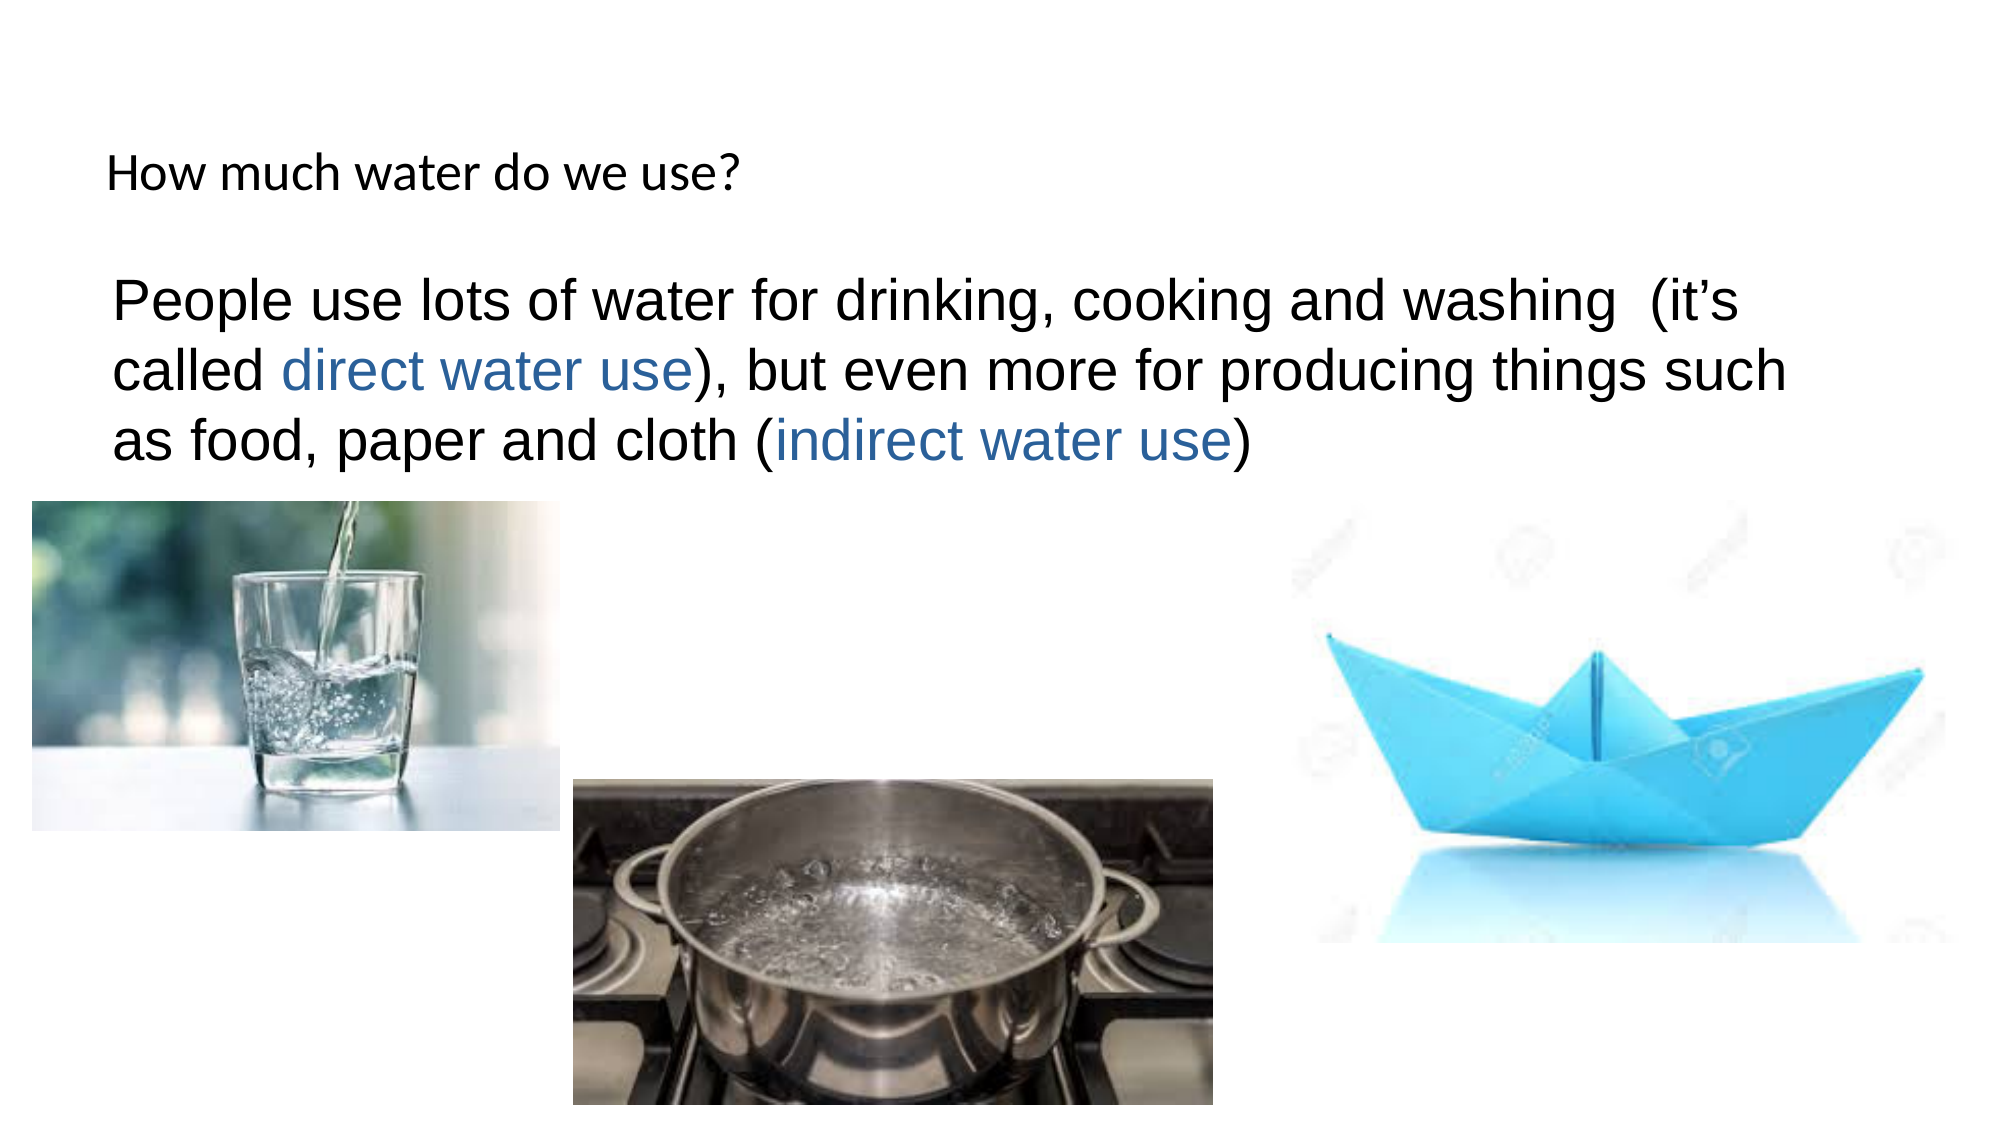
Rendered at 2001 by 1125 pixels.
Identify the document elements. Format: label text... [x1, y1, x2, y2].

picture [573, 779, 1213, 1106]
list People use lots of water for drinking, cooking and washing (it’s called direct water use), but even more for producing things such as food, paper and cloth (indirect water use) [97, 255, 1823, 1017]
picture [32, 501, 560, 831]
title How much water do we use? [106, 59, 1851, 278]
picture [1273, 500, 1968, 943]
